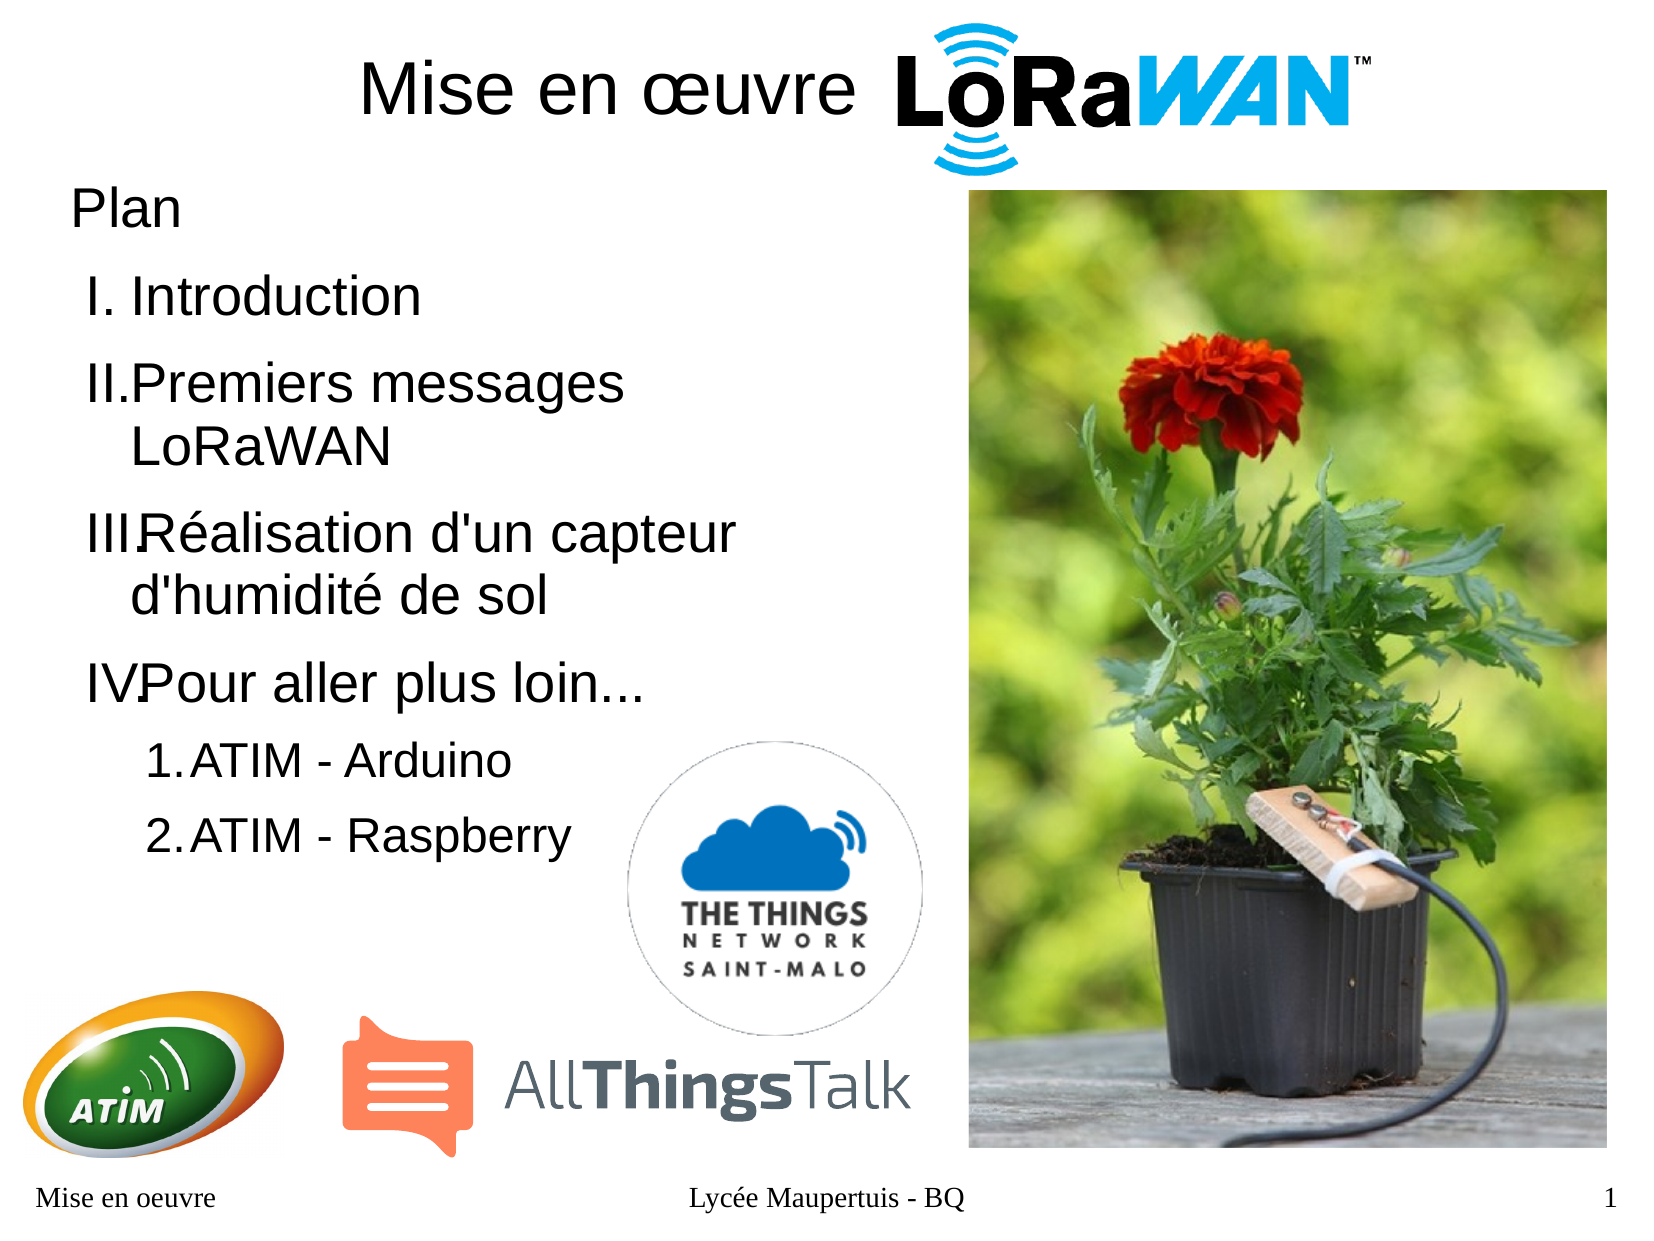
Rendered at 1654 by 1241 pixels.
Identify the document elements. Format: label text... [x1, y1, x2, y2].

list Plan Introduction Premiers messages LoRaWAN Réalisation d'un capteur d'humidité de sol Pour aller plus loin... ATIM - Arduino ATIM - Raspberry [70, 177, 768, 875]
picture [23, 991, 284, 1158]
title Mise en œuvre [35, 35, 897, 142]
picture [342, 732, 934, 1158]
picture [968, 189, 1607, 1148]
picture [897, 23, 1371, 176]
